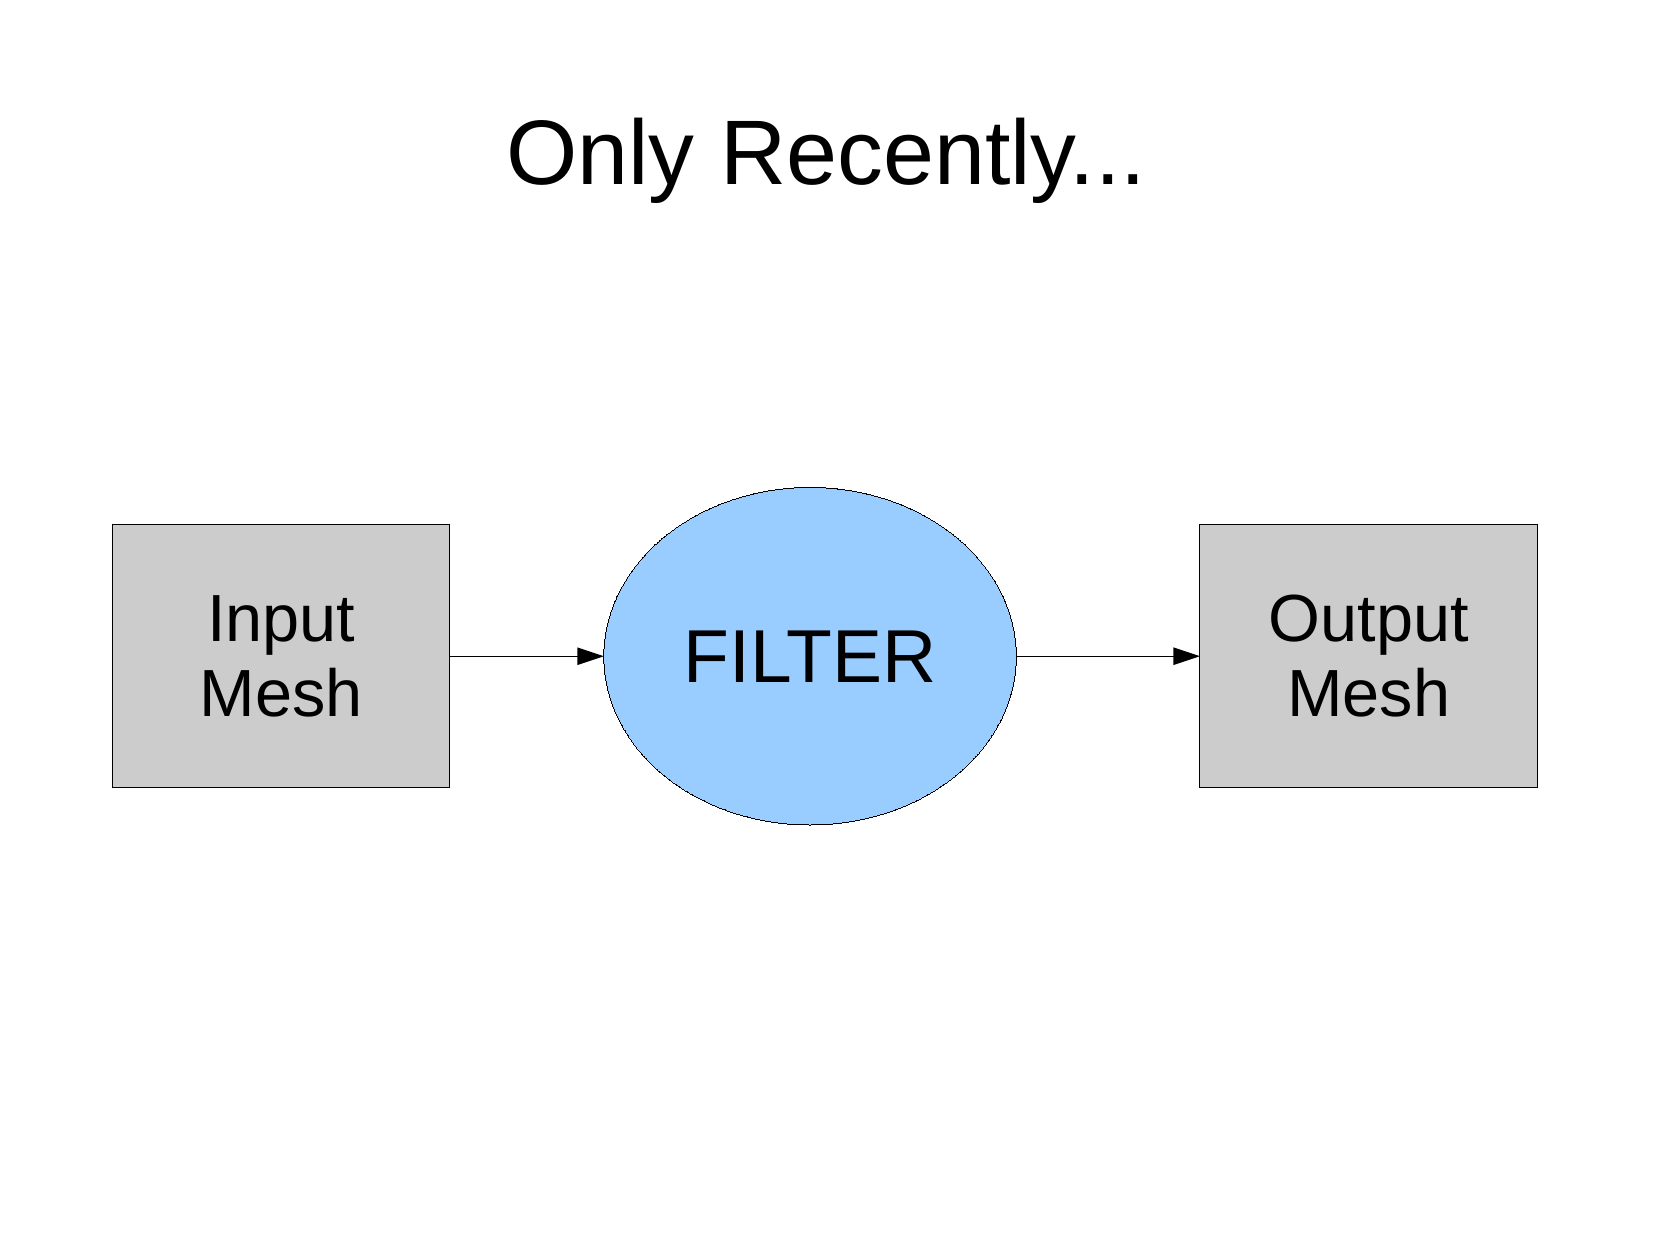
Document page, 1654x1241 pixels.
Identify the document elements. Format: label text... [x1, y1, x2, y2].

text_box FILTER [603, 487, 1017, 826]
text_box Output Mesh [1199, 524, 1538, 788]
title Only Recently... [82, 49, 1571, 257]
text_box Input Mesh [112, 524, 450, 788]
